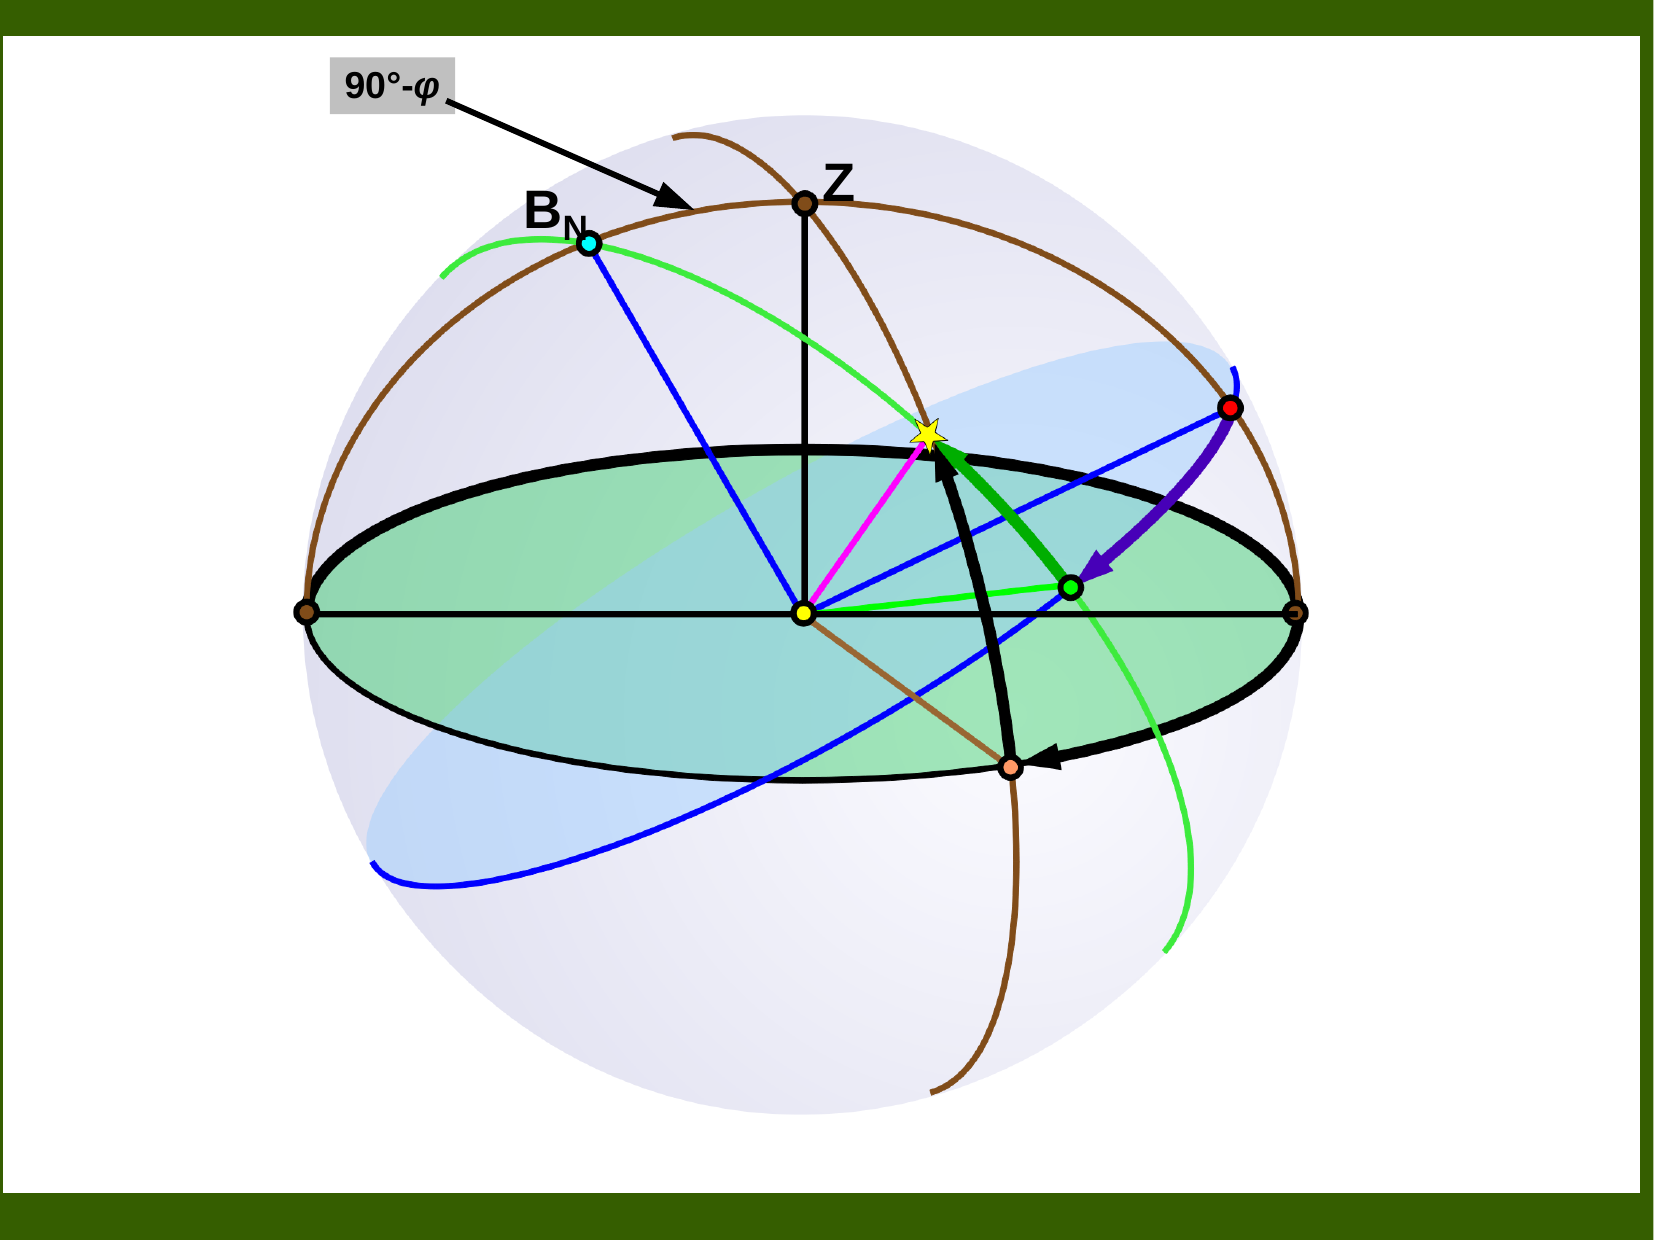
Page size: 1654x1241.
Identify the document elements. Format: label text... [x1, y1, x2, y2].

picture [3, 36, 1640, 1193]
text_box 90°-φ [329, 57, 456, 115]
text_box Z [807, 145, 871, 221]
text_box BN [508, 172, 604, 255]
